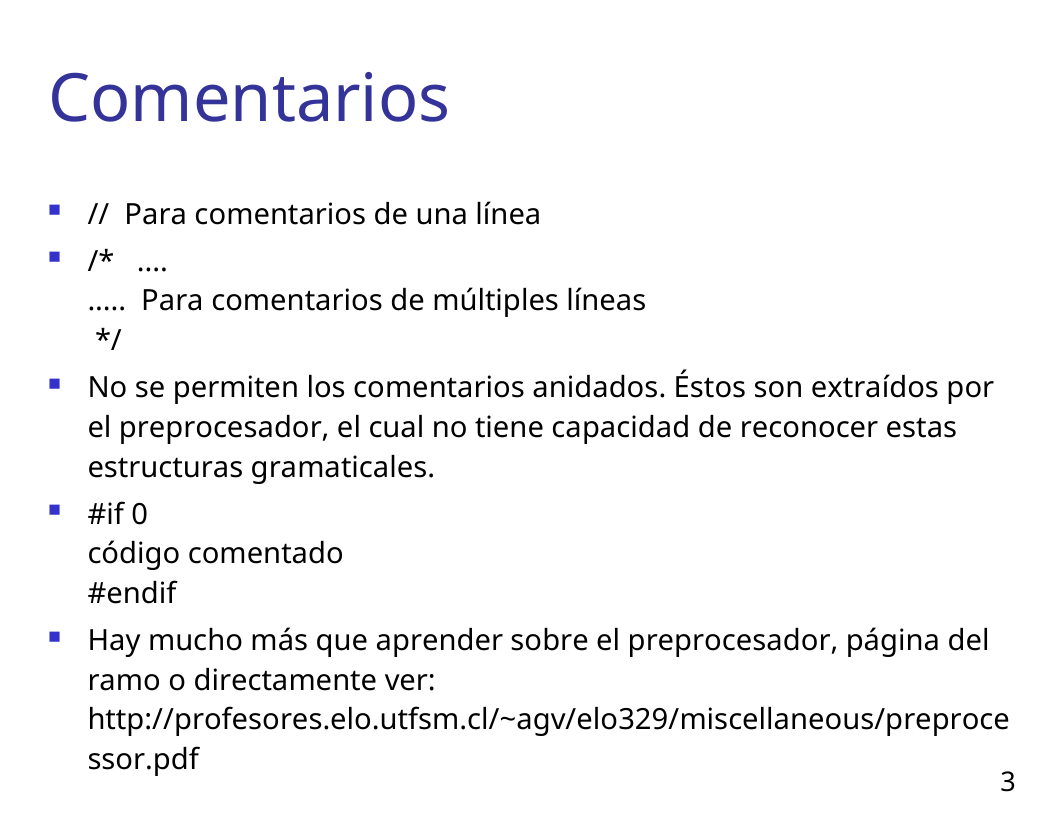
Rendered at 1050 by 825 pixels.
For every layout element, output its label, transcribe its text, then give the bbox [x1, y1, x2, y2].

list // Para comentarios de una línea /* .... ..... Para comentarios de múltiples líneas */ No se permiten los comentarios anidados. Éstos son extraídos por el preprocesador, el cual no tiene capacidad de reconocer estas estructuras gramaticales. #if 0 código comentado #endif Hay mucho más que aprender sobre el preprocesador, página del ramo o directamente ver: http://profesores.elo.utfsm.cl/~agv/elo329/miscellaneous/preprocessor.pdf [37, 187, 1023, 739]
title Comentarios [37, 26, 1026, 147]
